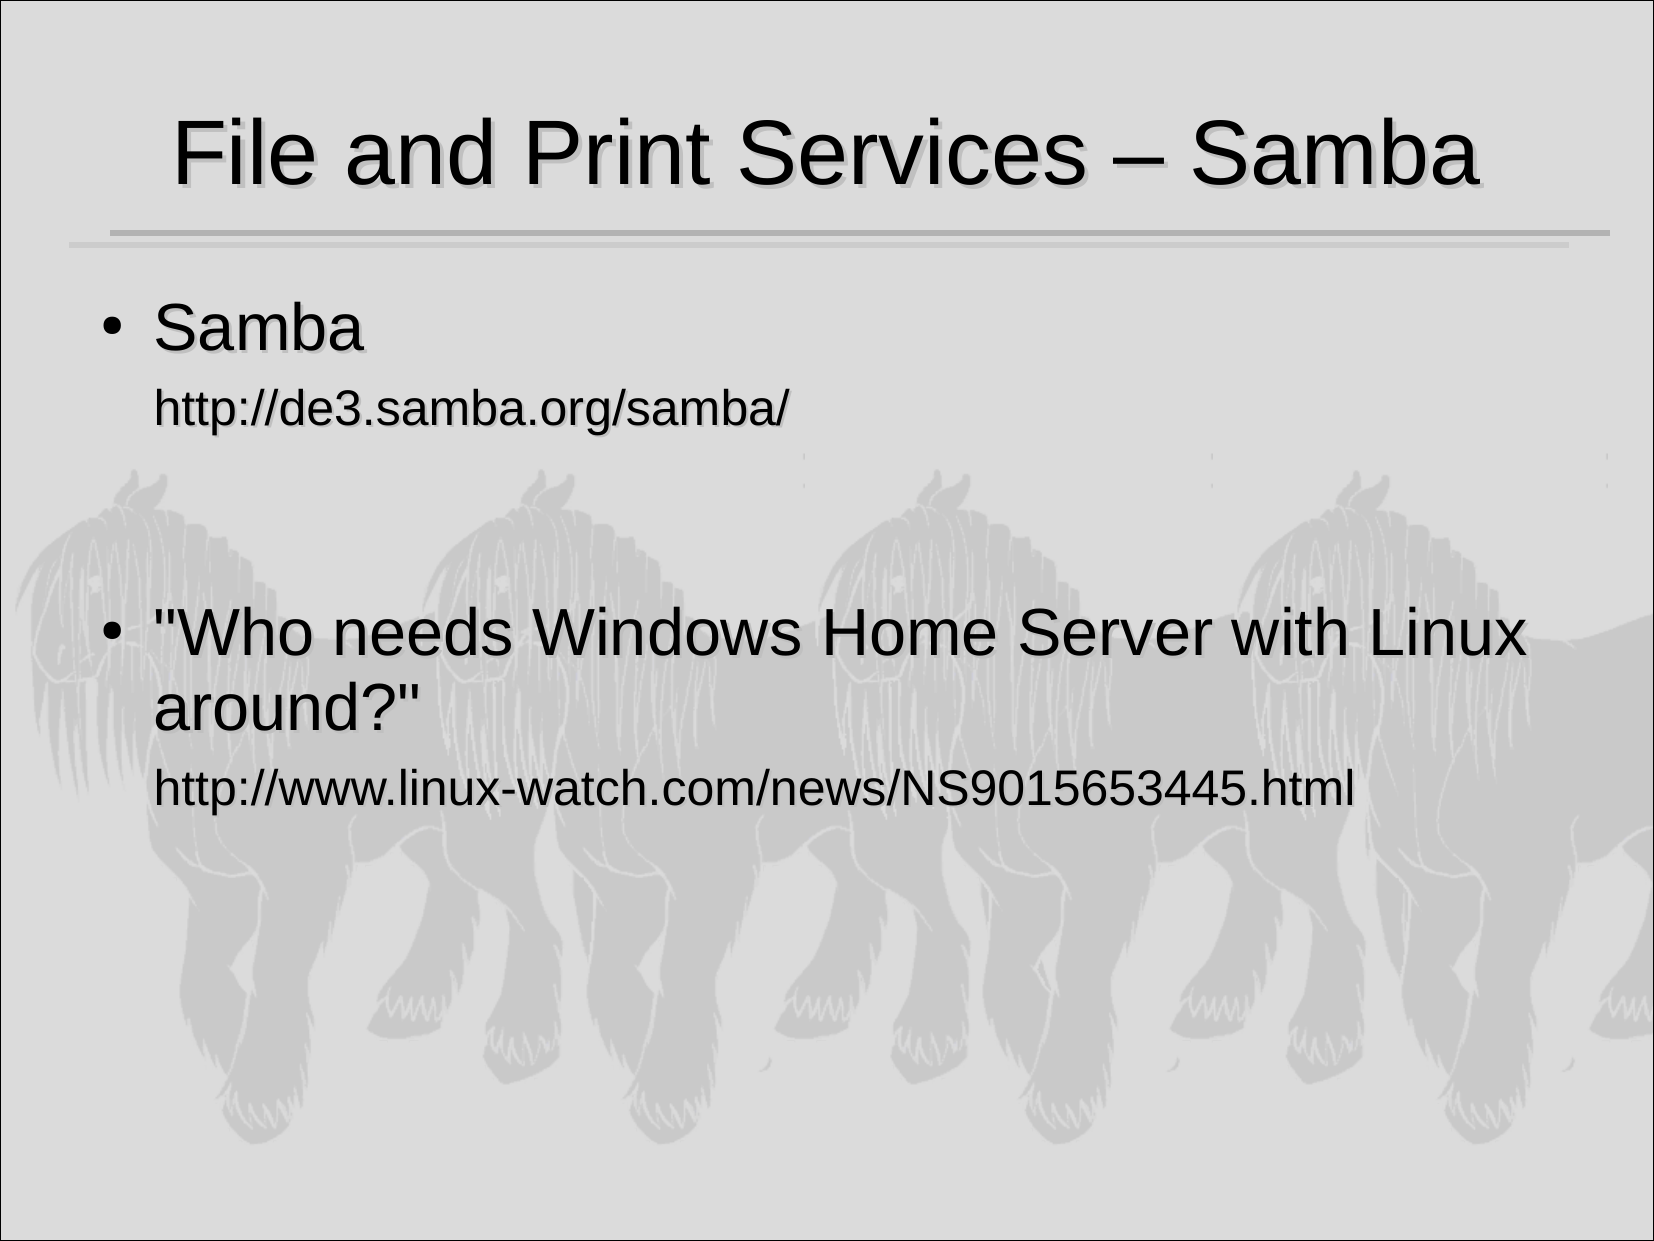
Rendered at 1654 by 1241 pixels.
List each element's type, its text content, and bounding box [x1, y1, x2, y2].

title File and Print Services – Samba [82, 56, 1571, 250]
list Samba http://de3.samba.org/samba/ "Who needs Windows Home Server with Linux around?" http://www.linux-watch.com/news/NS9015653445.html [82, 290, 1571, 1094]
